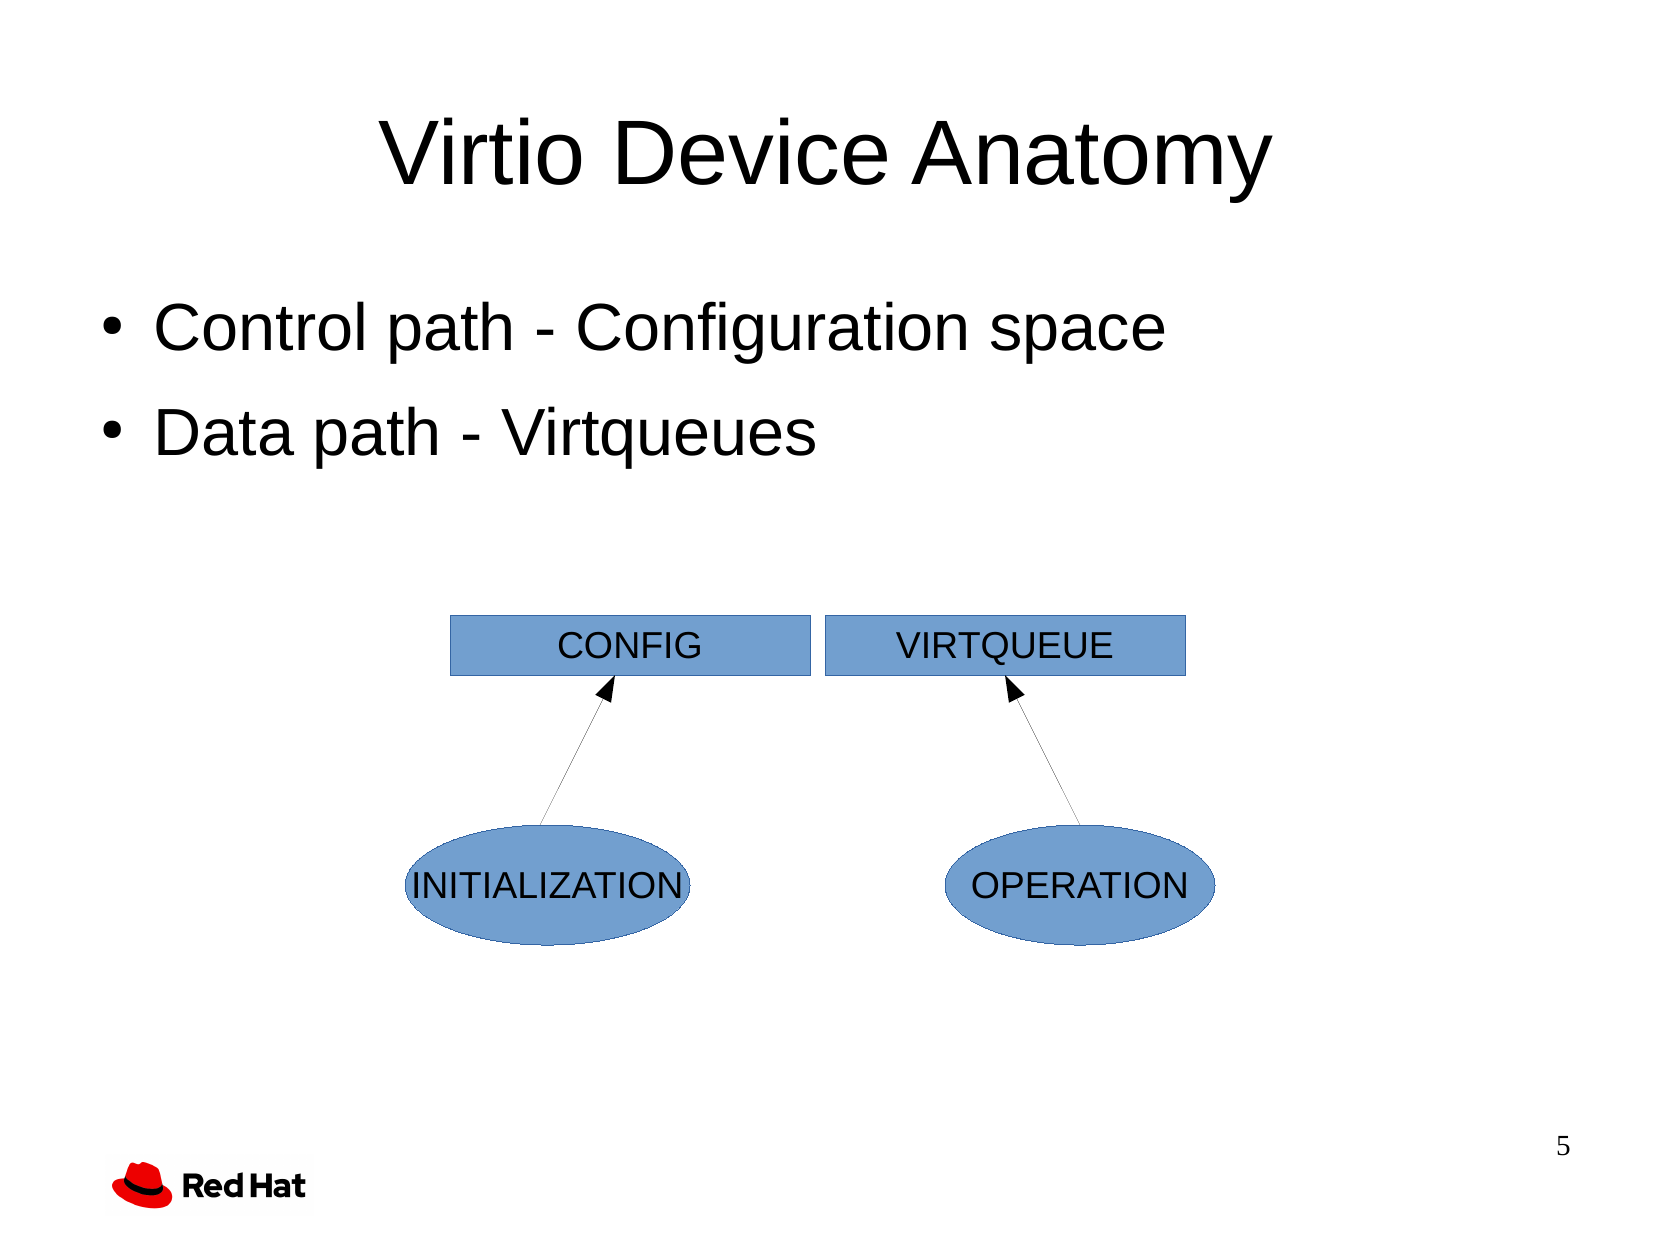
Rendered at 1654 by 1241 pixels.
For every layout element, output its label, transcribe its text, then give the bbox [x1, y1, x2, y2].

text_box VIRTQUEUE [825, 615, 1186, 676]
text_box CONFIG [450, 615, 811, 676]
picture [105, 1154, 314, 1216]
text_box OPERATION [945, 825, 1216, 946]
text_box INITIALIZATION [405, 825, 691, 946]
list Control path - Configuration space Data path - Virtqueues [82, 290, 1571, 1010]
title Virtio Device Anatomy [82, 49, 1571, 257]
